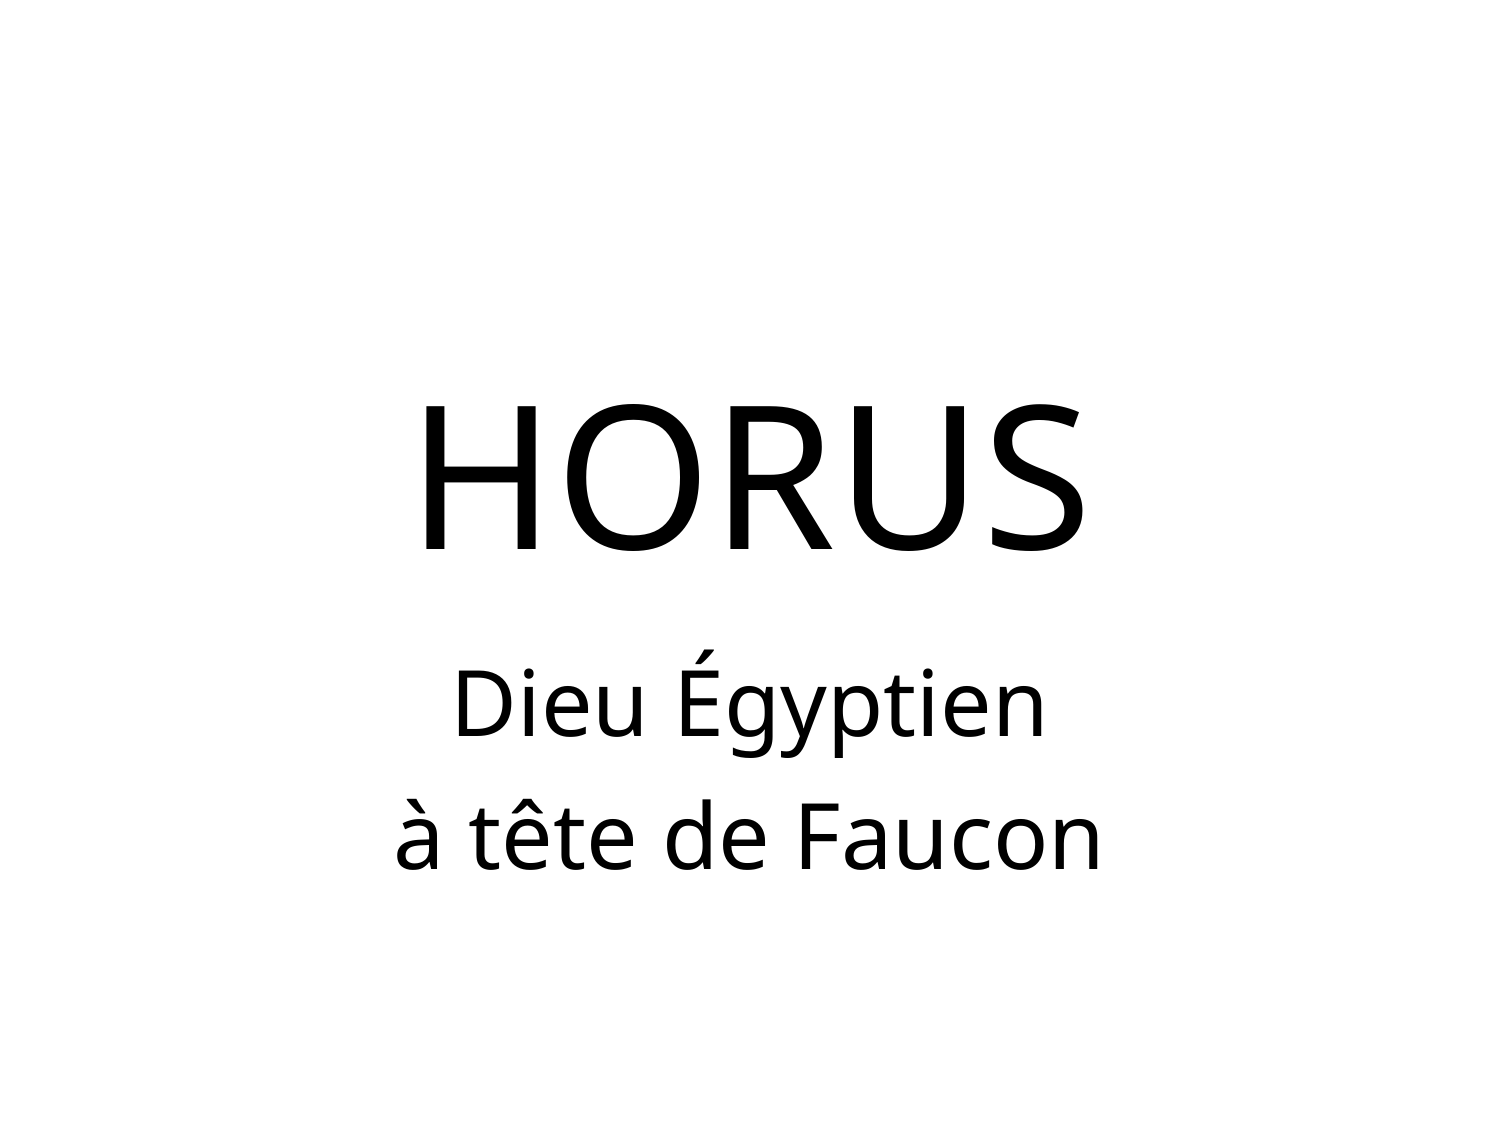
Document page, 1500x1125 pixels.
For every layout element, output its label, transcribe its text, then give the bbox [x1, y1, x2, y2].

title HORUS [112, 349, 1388, 591]
subtitle Dieu Égyptien à tête de Faucon [225, 637, 1276, 925]
